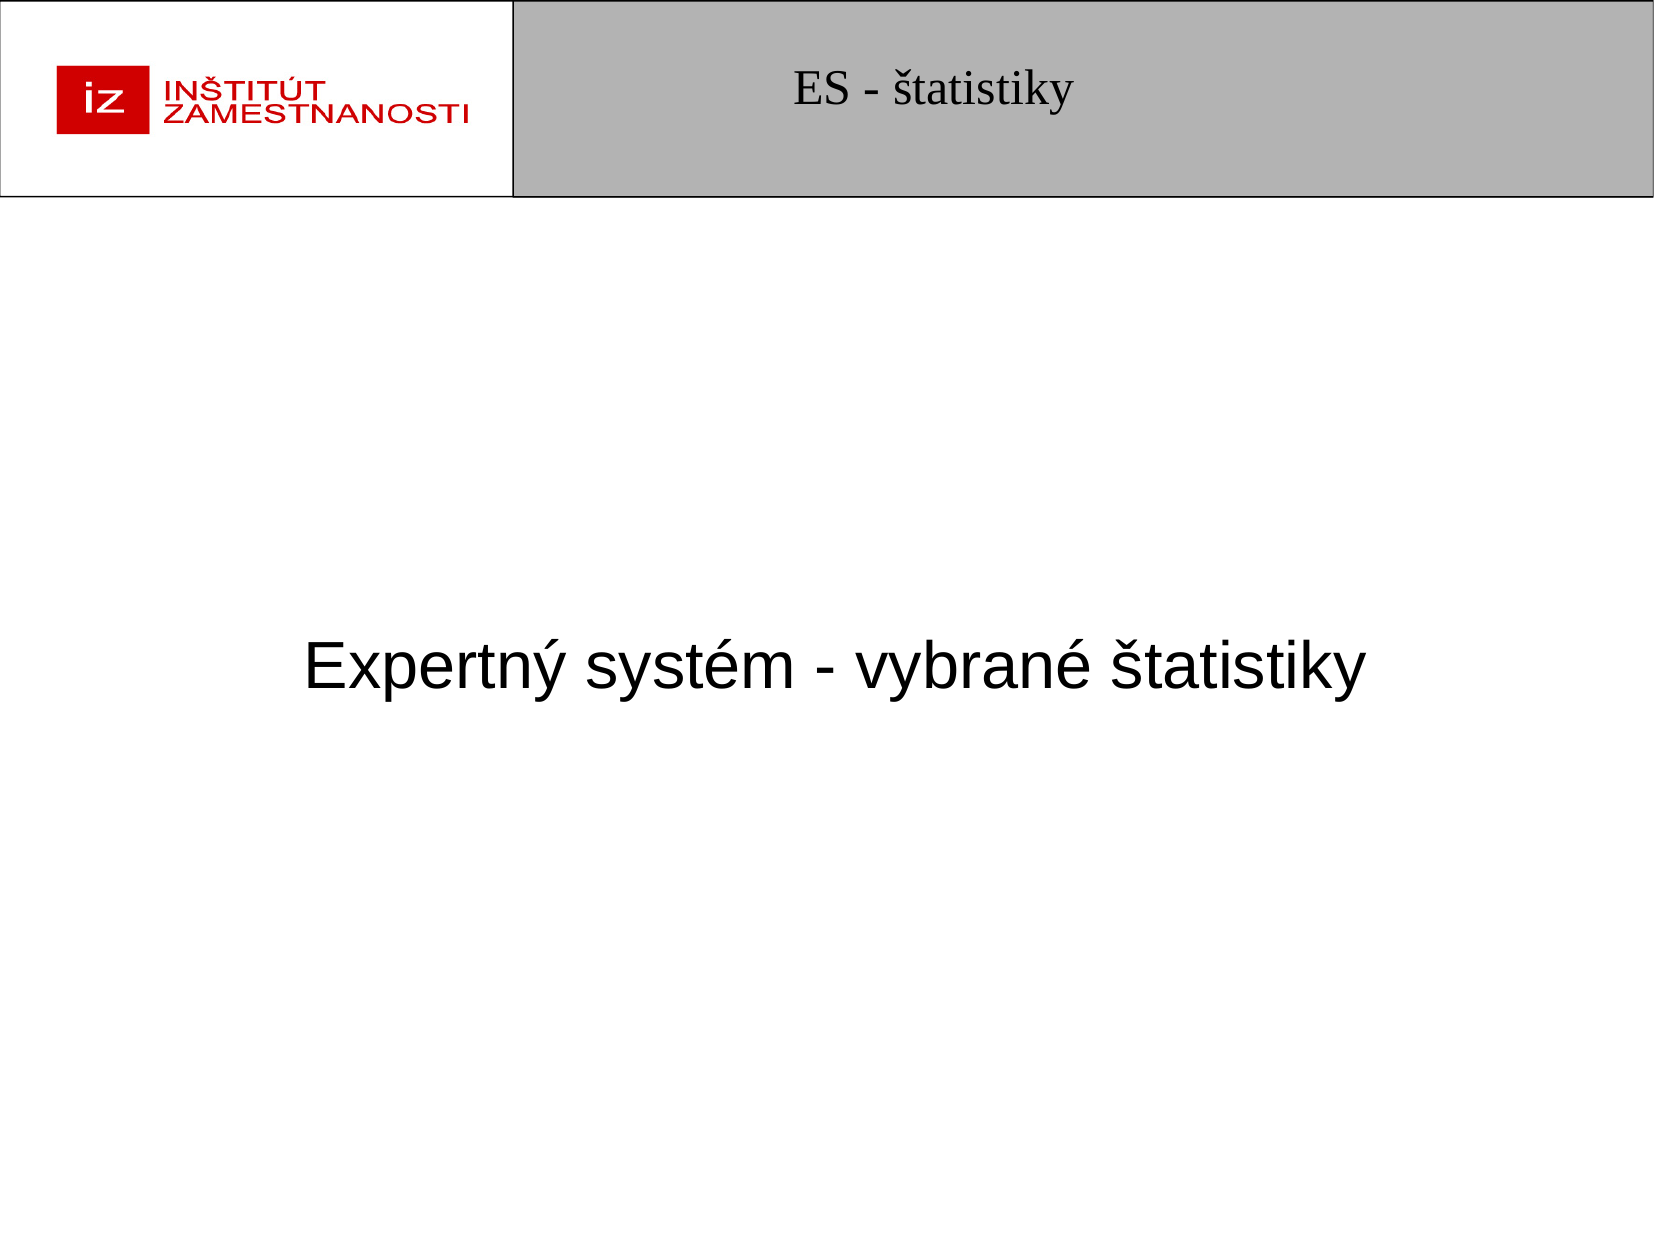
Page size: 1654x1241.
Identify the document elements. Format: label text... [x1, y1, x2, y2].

picture [5, 6, 513, 190]
text_box [0, 0, 1654, 197]
list Expertný systém - vybrané štatistiky [121, 344, 1534, 1127]
text_box ES - štatistiky [741, 59, 1270, 130]
